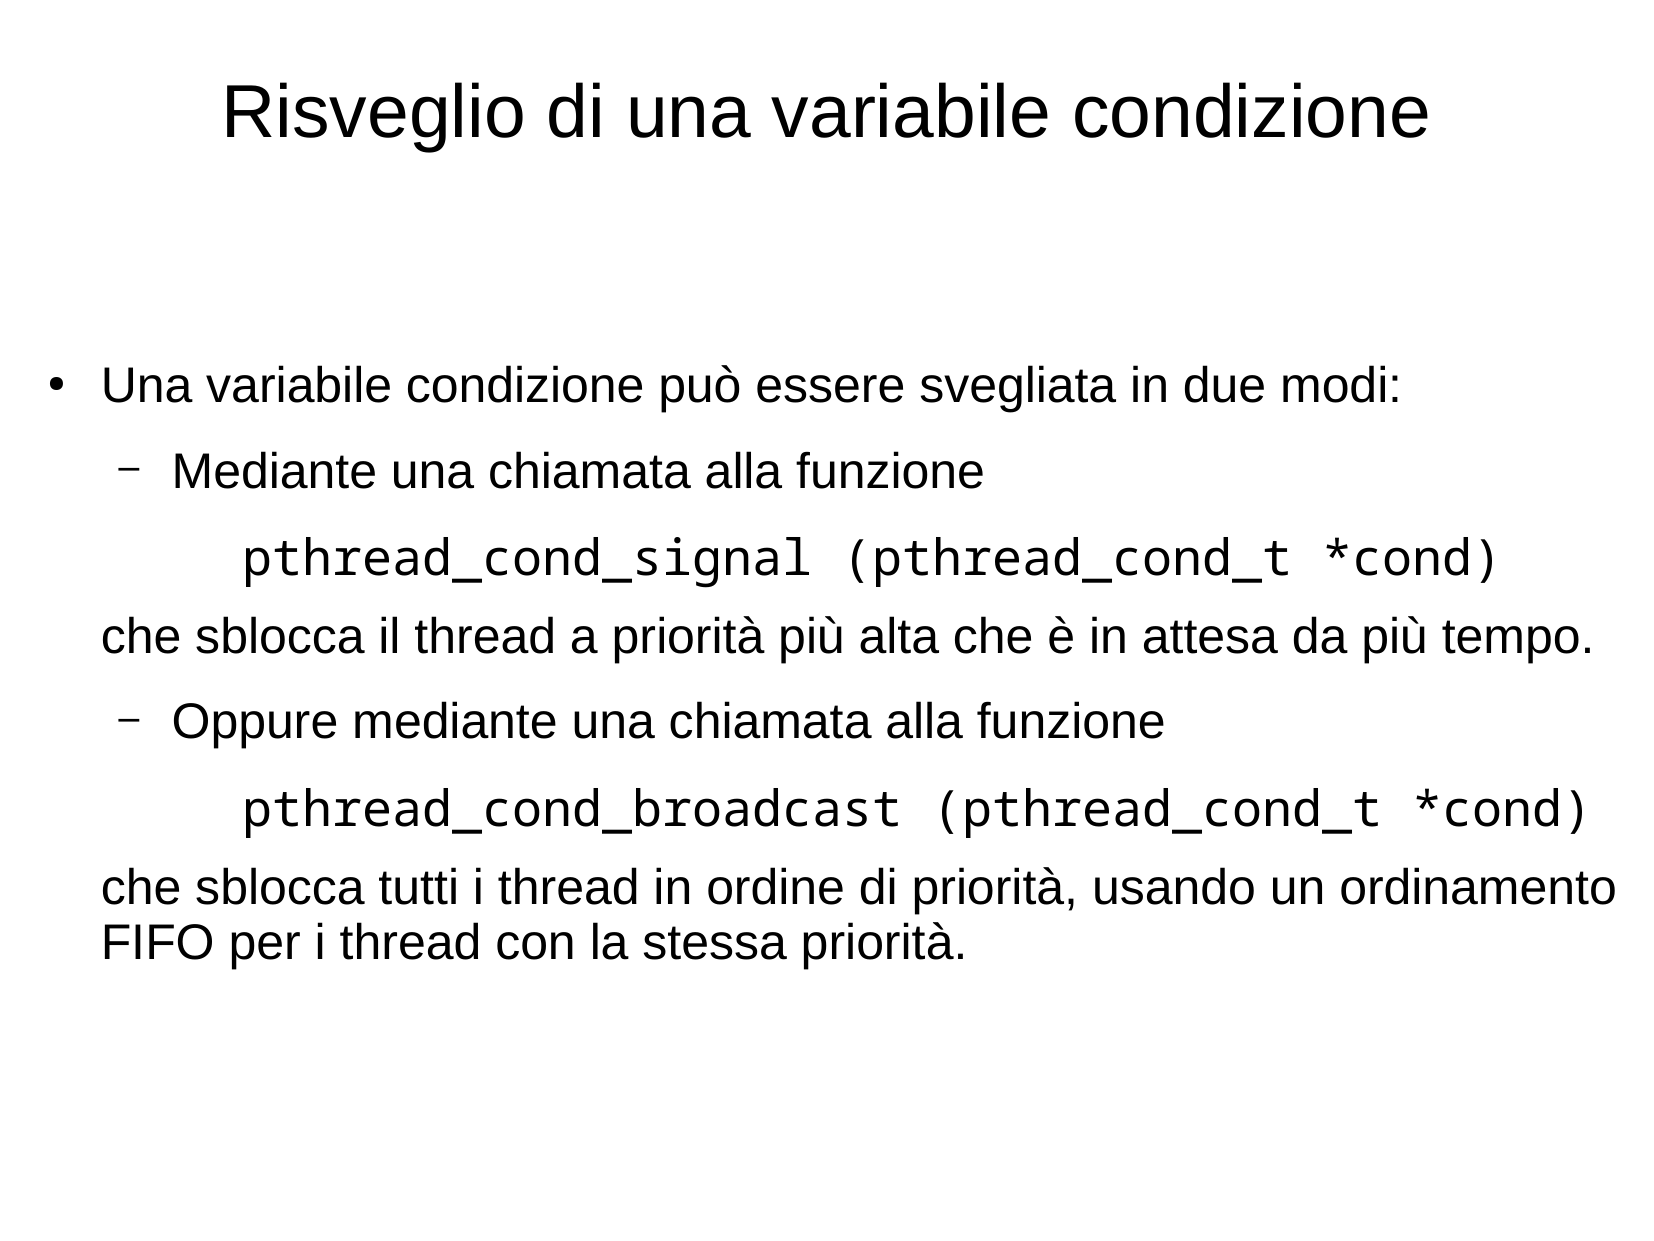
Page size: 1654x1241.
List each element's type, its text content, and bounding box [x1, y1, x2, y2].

list Una variabile condizione può essere svegliata in due modi: Mediante una chiamata alla funzione pthread_cond_signal (pthread_cond_t *cond) che sblocca il thread a priorità più alta che è in attesa da più tempo. Oppure mediante una chiamata alla funzione pthread_cond_broadcast (pthread_cond_t *cond) che sblocca tutti i thread in ordine di priorità, usando un ordinamento FIFO per i thread con la stessa priorità. [30, 357, 1621, 1186]
title Risveglio di una variabile condizione [82, 8, 1571, 216]
